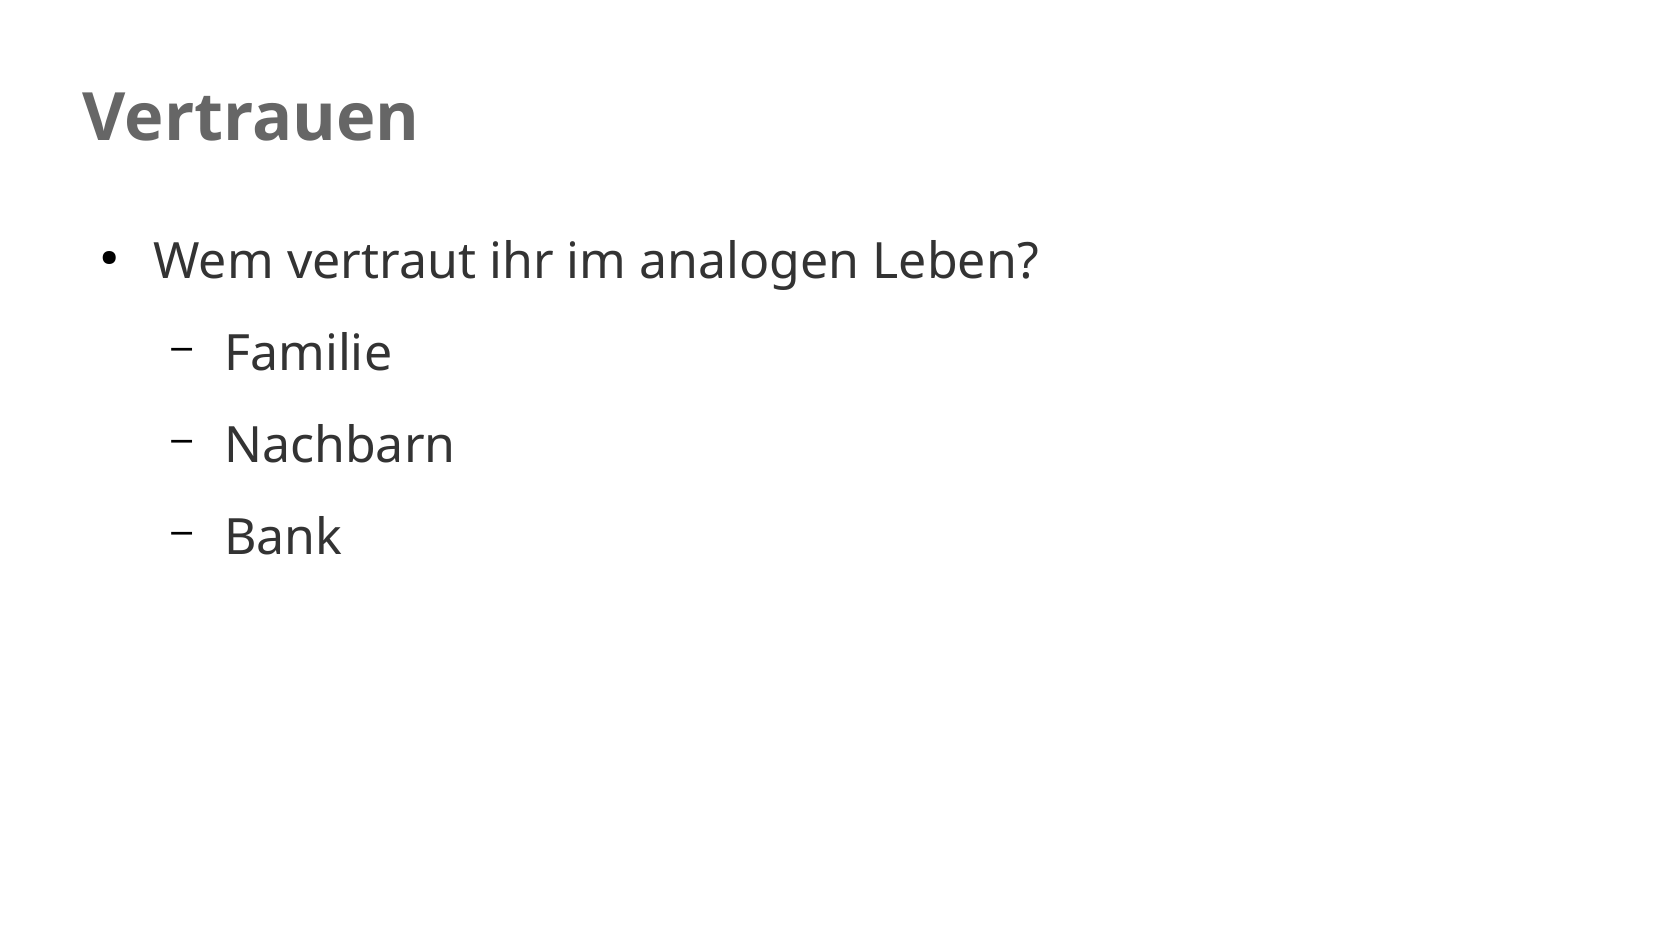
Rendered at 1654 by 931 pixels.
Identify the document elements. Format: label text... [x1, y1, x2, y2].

title Vertrauen [82, 37, 1571, 193]
list Wem vertraut ihr im analogen Leben? Familie Nachbarn Bank [82, 225, 1126, 758]
